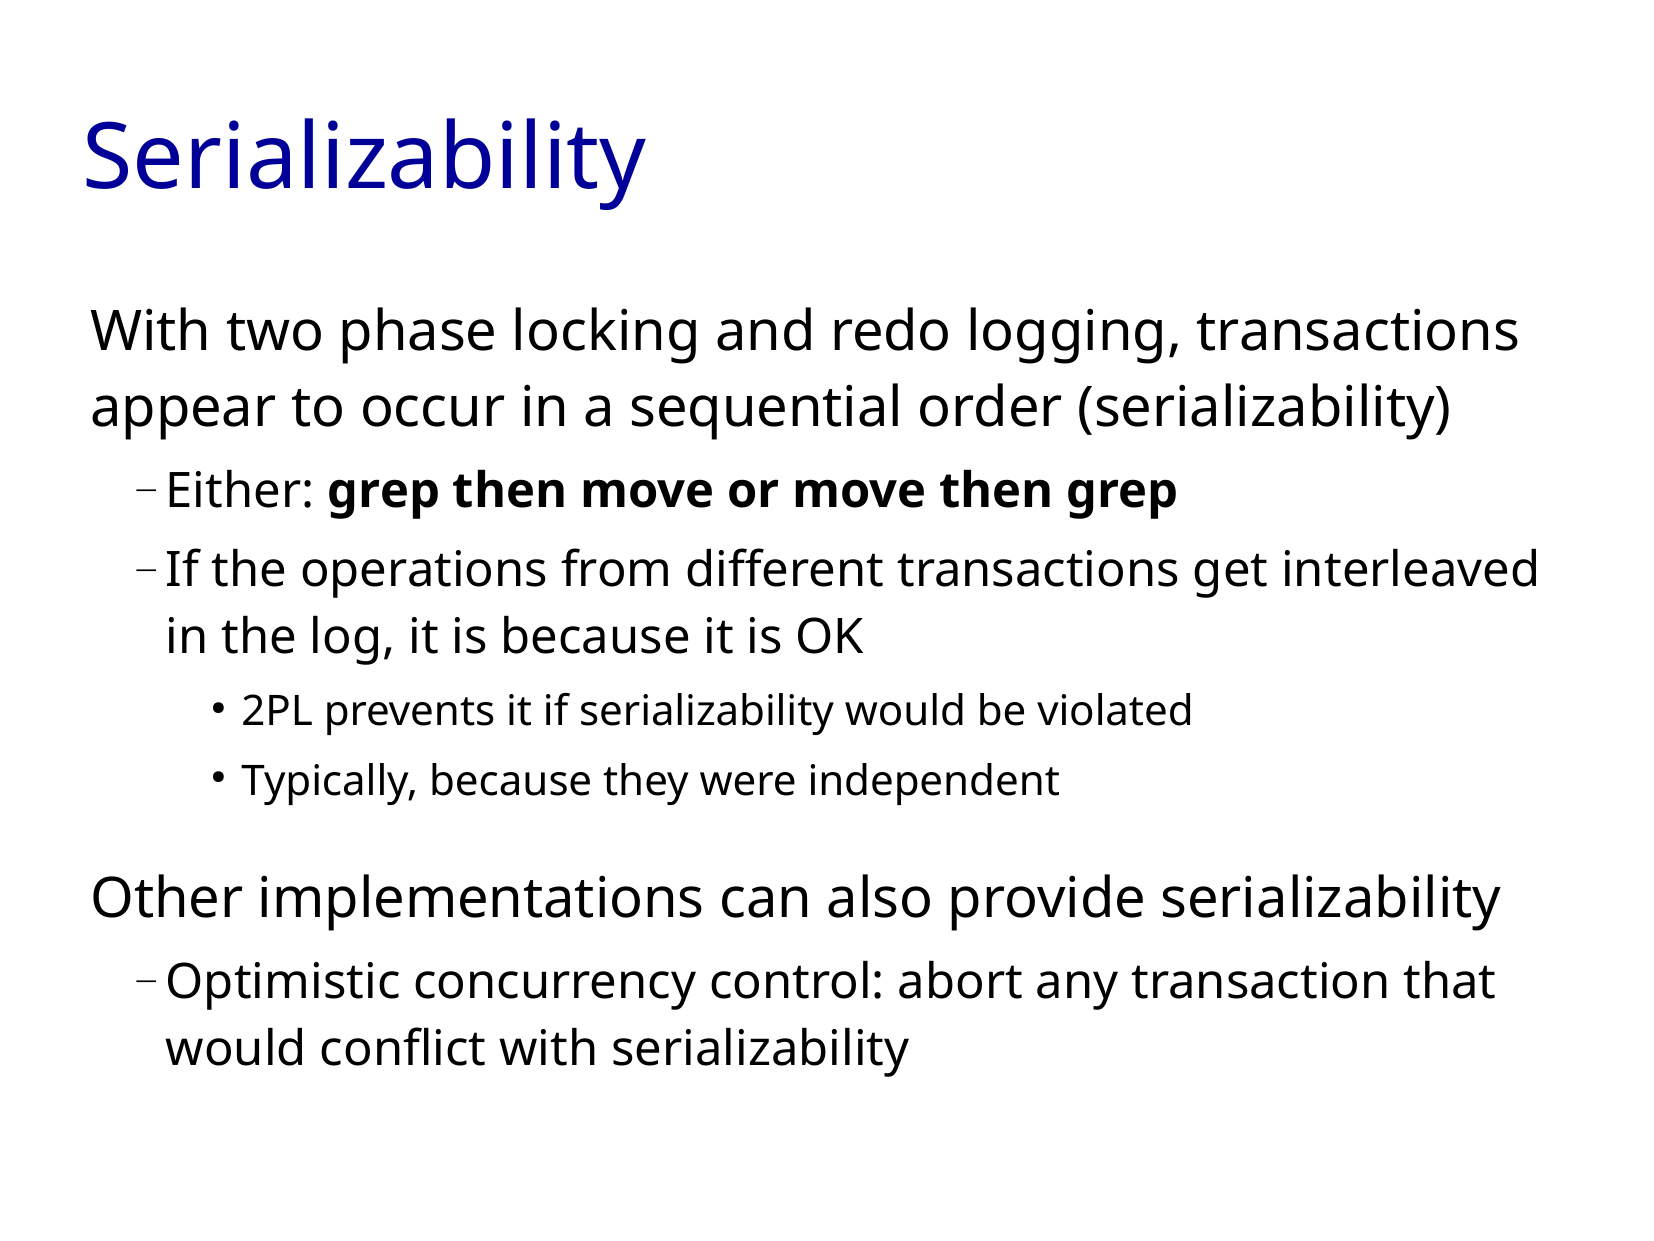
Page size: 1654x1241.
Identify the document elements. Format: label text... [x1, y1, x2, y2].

list With two phase locking and redo logging, transactions appear to occur in a sequential order (serializability) Either: grep then move or move then grep If the operations from different transactions get interleaved in the log, it is because it is OK 2PL prevents it if serializability would be violated Typically, because they were independent Other implementations can also provide serializability Optimistic concurrency control: abort any transaction that would conflict with serializability [60, 290, 1571, 1096]
title Serializability [82, 49, 1571, 257]
